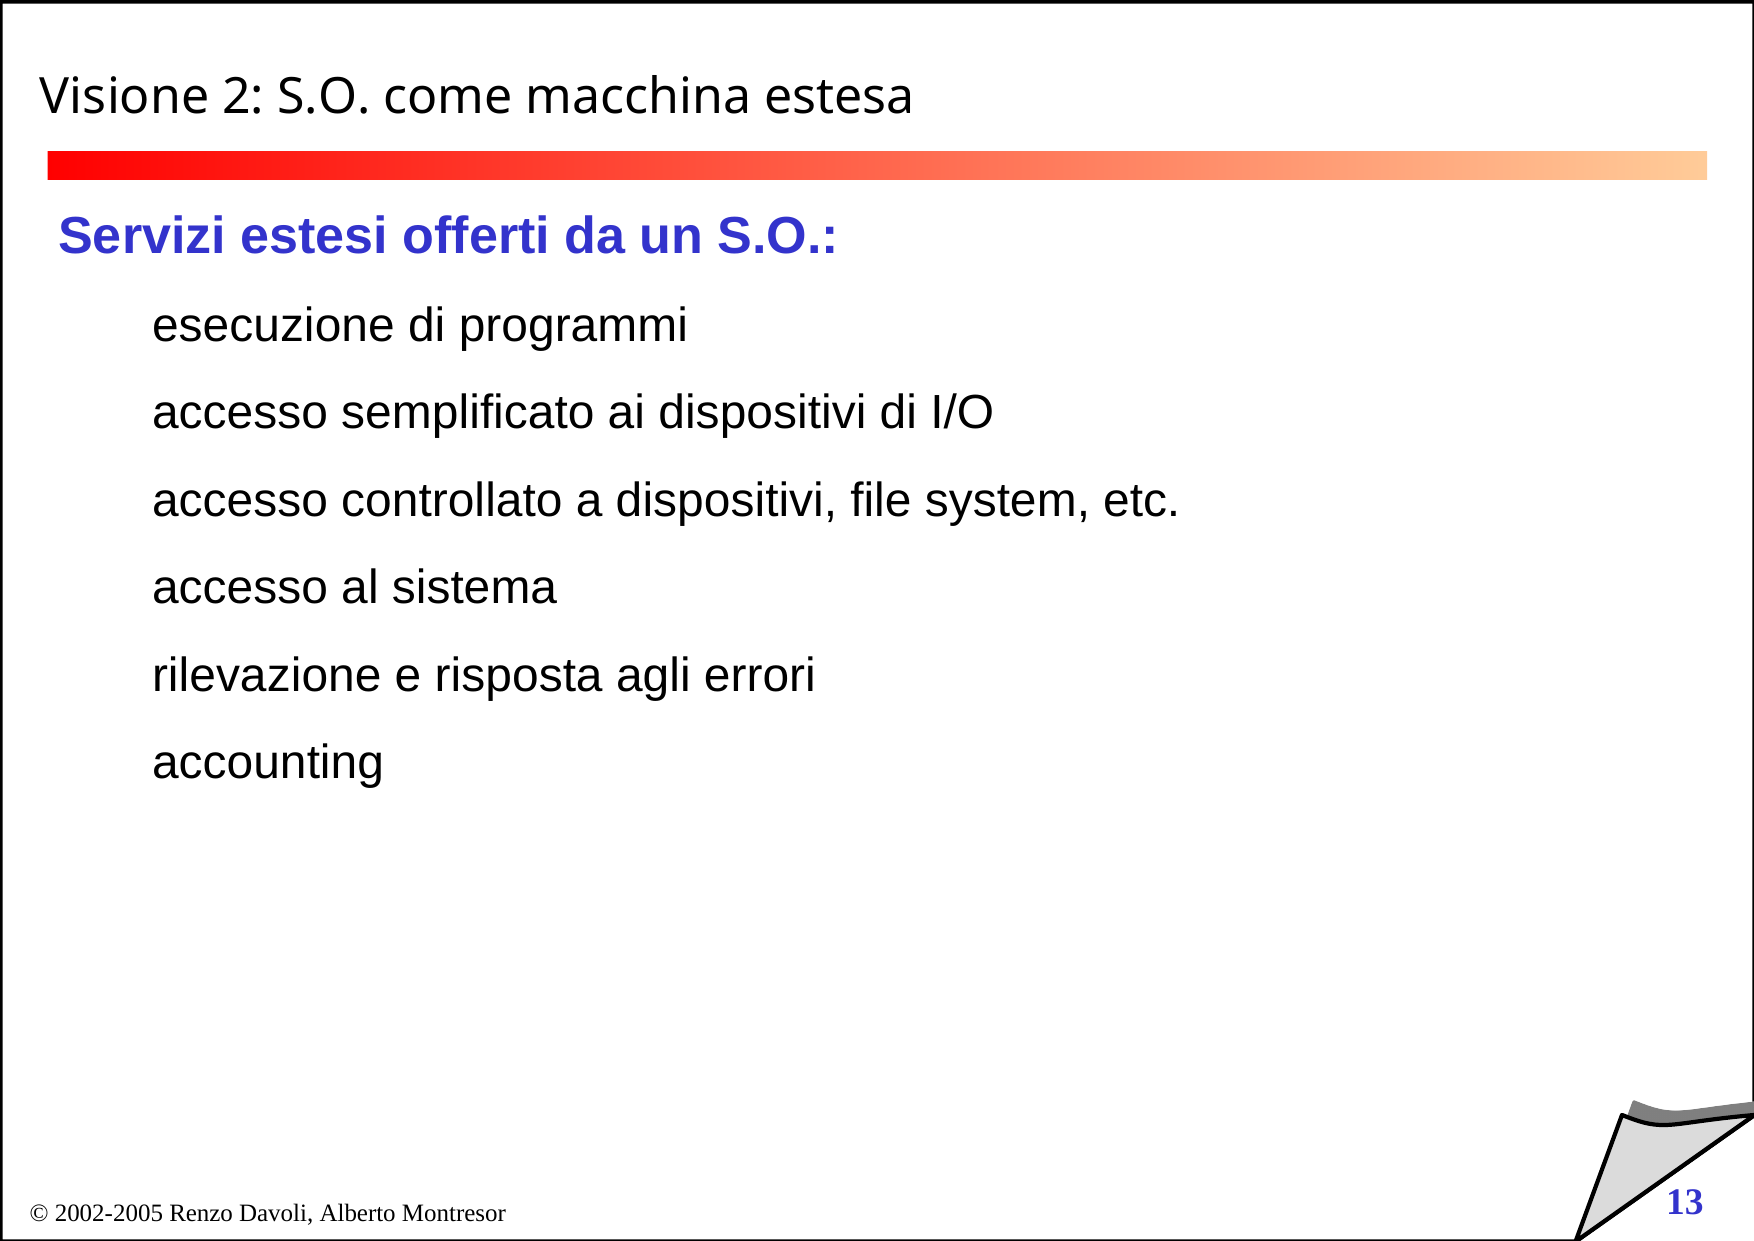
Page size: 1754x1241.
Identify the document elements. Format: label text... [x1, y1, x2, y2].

title Visione 2: S.O. come macchina estesa [40, 49, 1713, 144]
list Servizi estesi offerti da un S.O.: esecuzione di programmi accesso semplificato ai dispositivi di I/O accesso controllato a dispositivi, file system, etc. accesso al sistema rilevazione e risposta agli errori accounting [58, 206, 1696, 856]
